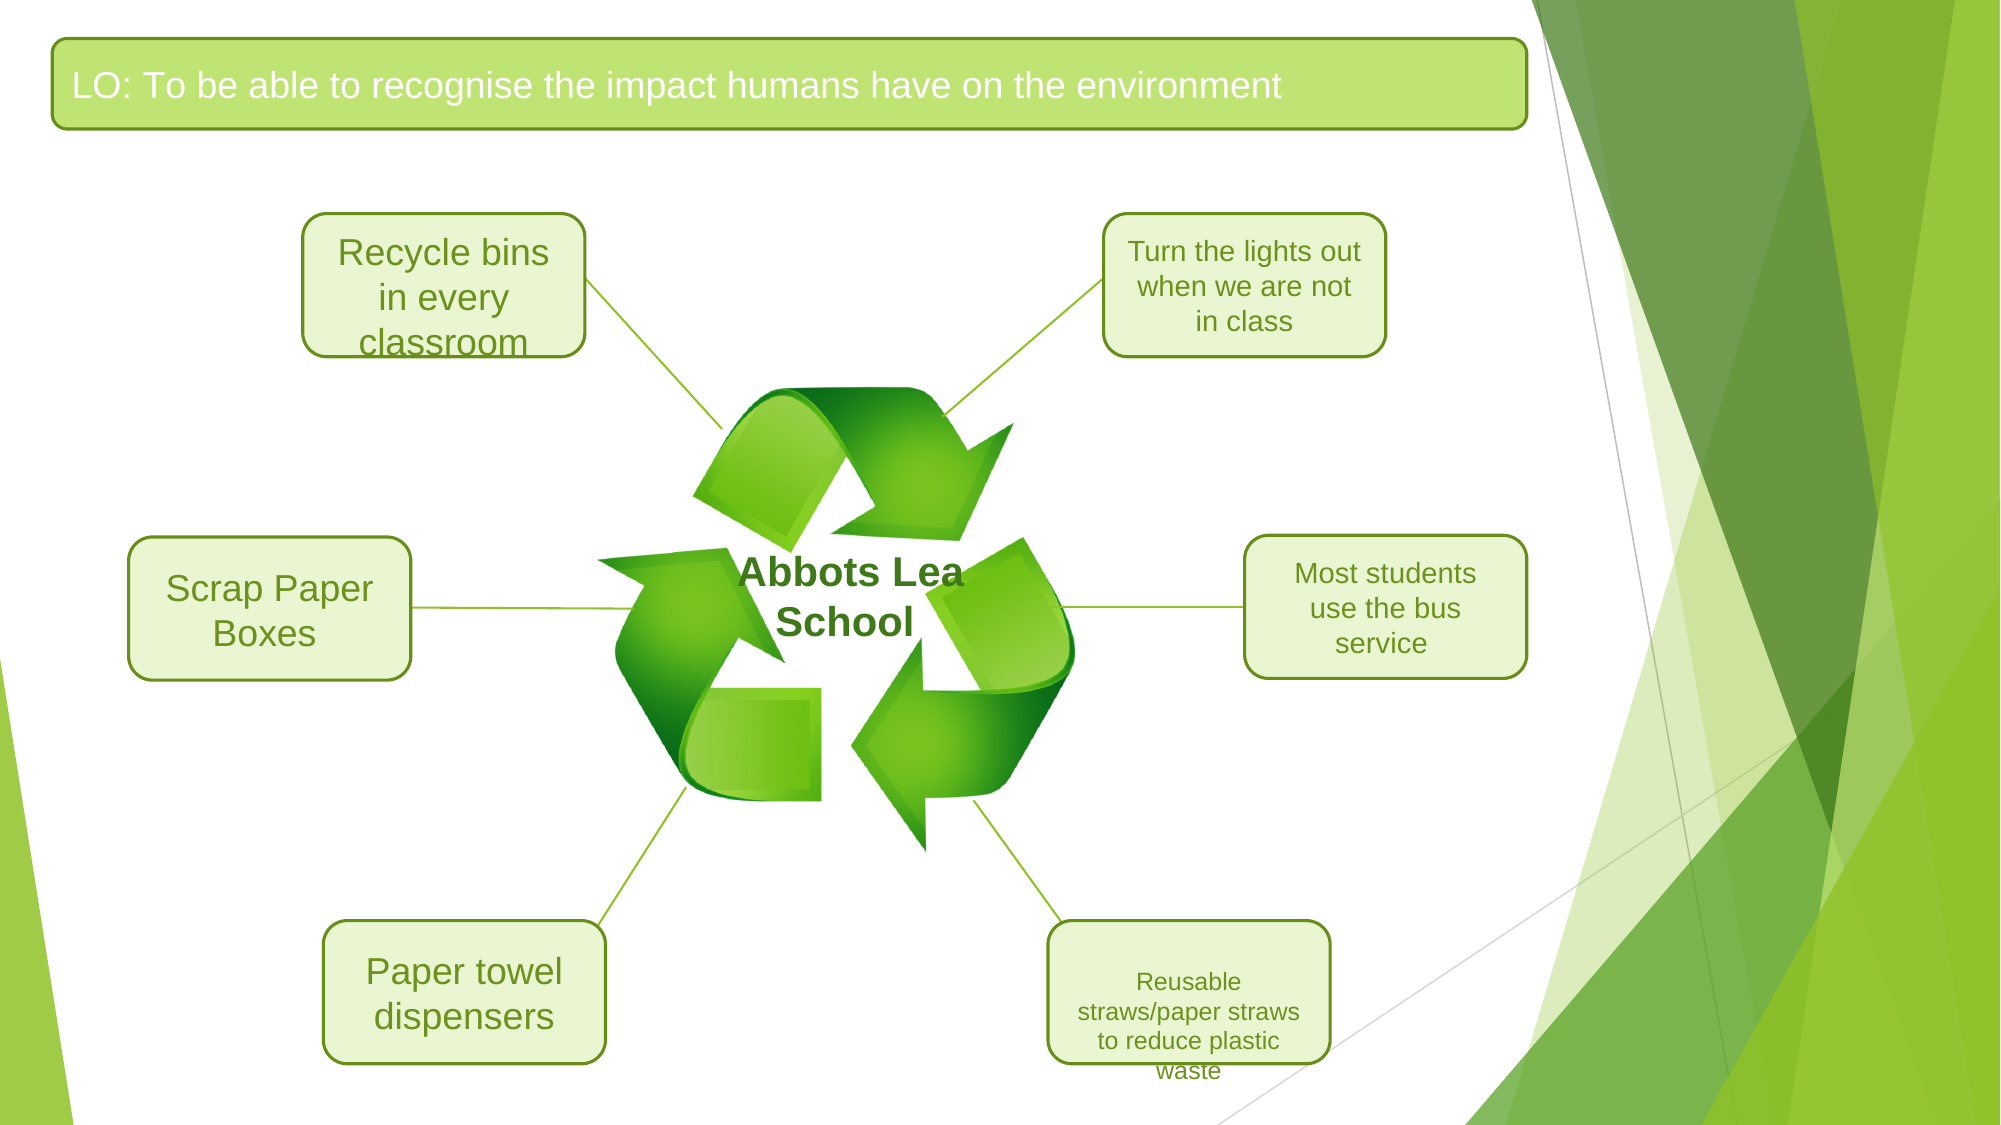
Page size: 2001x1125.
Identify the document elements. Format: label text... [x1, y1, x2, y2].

text_box Turn the lights out when we are not in class [1103, 213, 1386, 357]
picture [584, 369, 1090, 860]
text_box Most students use the bus service [1244, 535, 1527, 679]
text_box Abbots Lea School [721, 537, 980, 654]
text_box LO: To be able to recognise the impact humans have on the environment [52, 38, 1527, 130]
text_box Scrap Paper Boxes [128, 536, 411, 681]
text_box Recycle bins in every classroom [302, 213, 585, 357]
text_box Paper towel dispensers [323, 920, 606, 1064]
text_box Reusable straws/paper straws to reduce plastic waste [1047, 920, 1331, 1064]
